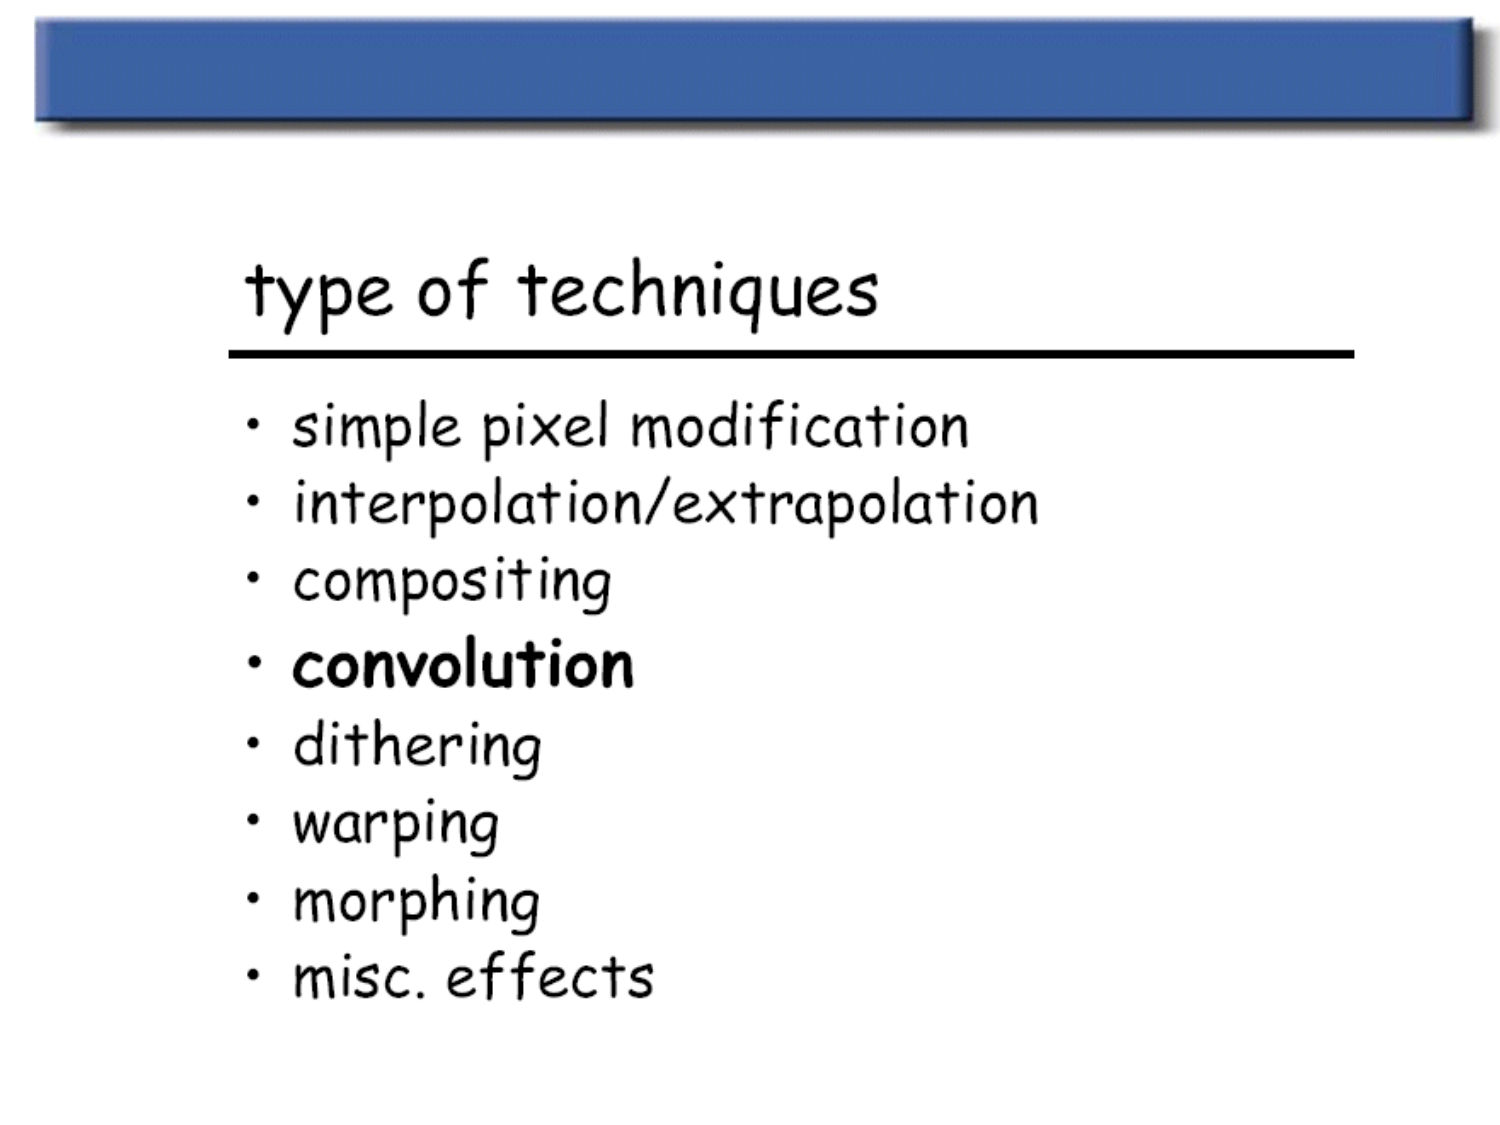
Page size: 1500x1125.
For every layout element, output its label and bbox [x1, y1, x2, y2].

picture [183, 231, 1428, 1041]
picture [33, 14, 1500, 141]
